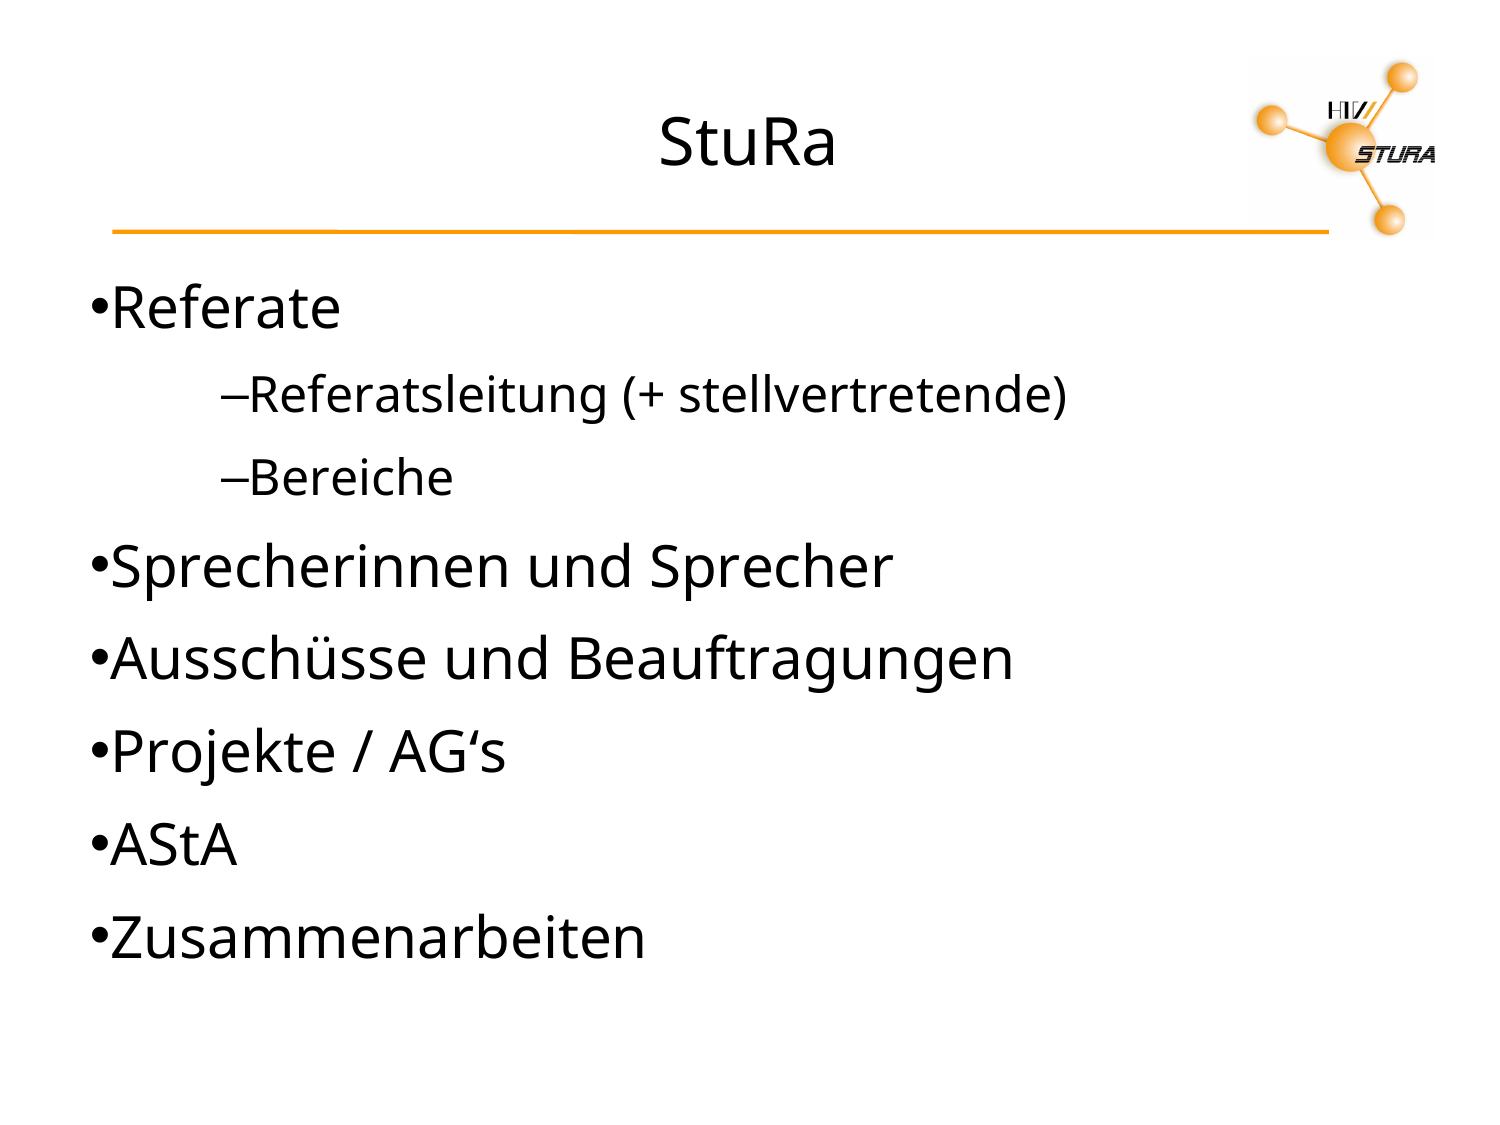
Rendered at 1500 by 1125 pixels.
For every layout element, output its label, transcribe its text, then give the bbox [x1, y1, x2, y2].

list Referate Referatsleitung (+ stellvertretende) Bereiche Sprecherinnen und Sprecher Ausschüsse und Beauftragungen Projekte / AG‘s AStA Zusammenarbeiten [75, 262, 1426, 1063]
title StuRa [74, 90, 1424, 187]
